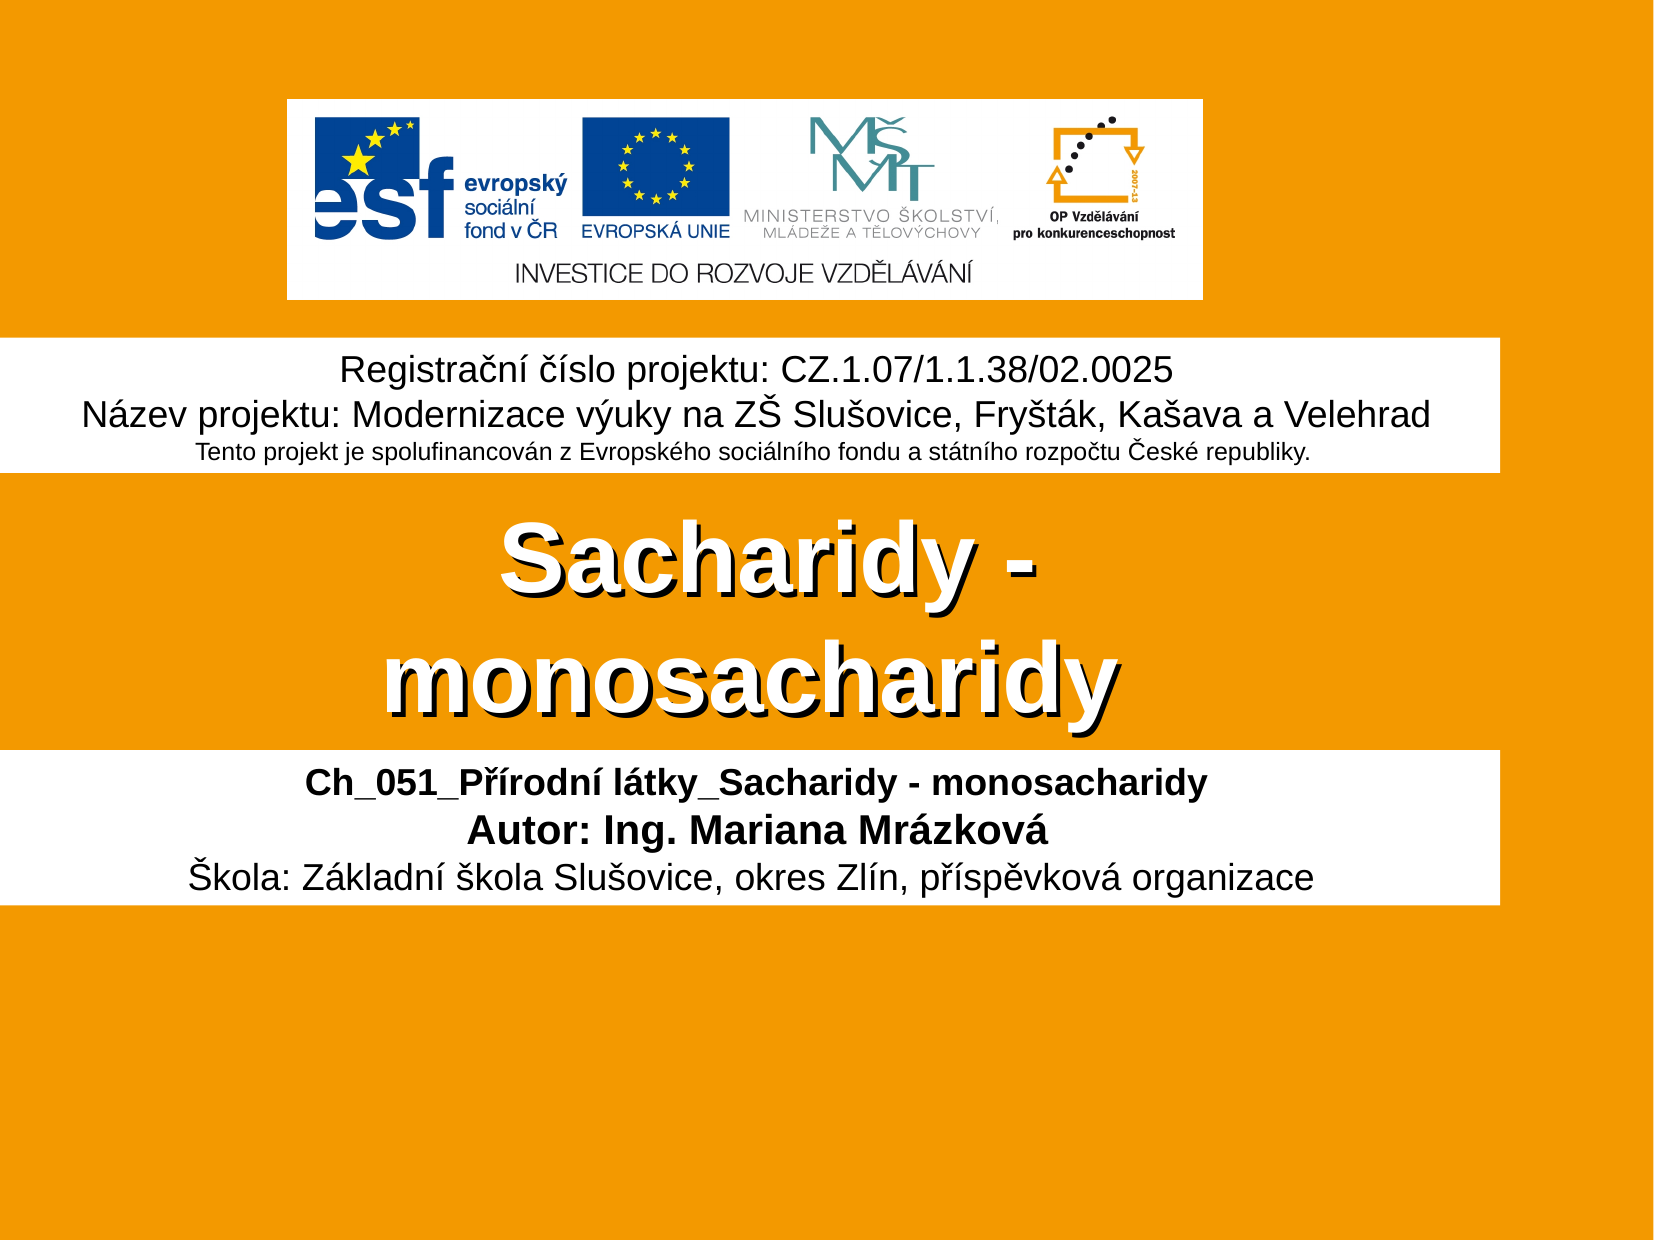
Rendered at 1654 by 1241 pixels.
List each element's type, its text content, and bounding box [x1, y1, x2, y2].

text_box Registrační číslo projektu: CZ.1.07/1.1.38/02.0025 Název projektu: Modernizace výuky na ZŠ Slušovice, Fryšták, Kašava a Velehrad Tento projekt je spolufinancován z Evropského sociálního fondu a státního rozpočtu České republiky. [0, 337, 1501, 473]
title Sacharidy - monosacharidy [112, 484, 1388, 741]
text_box Ch_051_Přírodní látky_Sacharidy - monosacharidy Autor: Ing. Mariana Mrázková Škola: Základní škola Slušovice, okres Zlín, příspěvková organizace [0, 750, 1501, 906]
picture [287, 99, 1203, 300]
